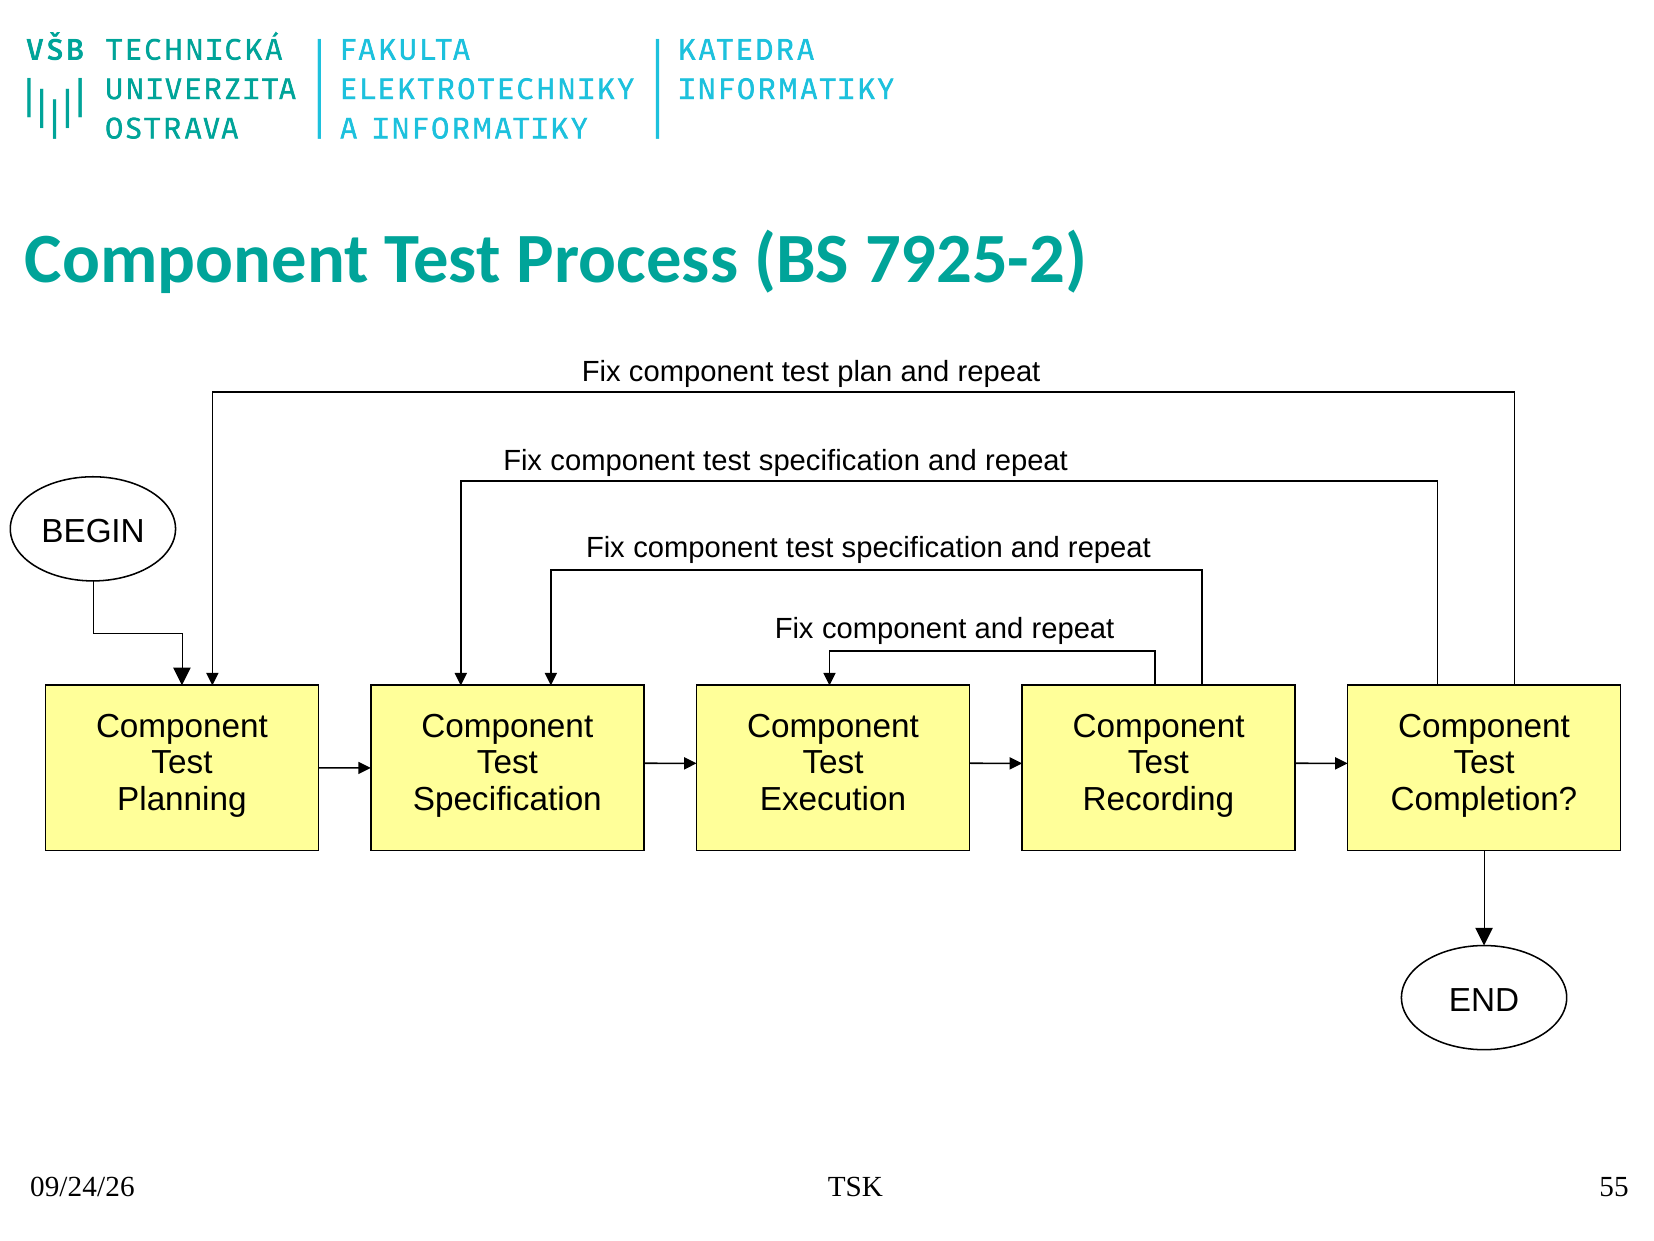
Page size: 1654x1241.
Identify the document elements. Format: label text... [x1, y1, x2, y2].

text_box Fix component test specification and repeat [571, 521, 1352, 577]
picture [26, 31, 894, 139]
text_box Fix component and repeat [759, 602, 1292, 658]
text_box Fix component test specification and repeat [488, 434, 1269, 490]
text_box Component Test Execution [696, 685, 970, 851]
text_box BEGIN [10, 476, 176, 581]
text_box END [1401, 945, 1567, 1050]
title Component Test Process (BS 7925-2) [24, 169, 1629, 300]
text_box Component Test Recording [1021, 685, 1296, 851]
text_box Component Test Completion? [1347, 685, 1621, 851]
text_box Fix component test plan and repeat [567, 345, 1231, 400]
text_box Component Test Specification [370, 685, 644, 851]
text_box Component Test Planning [45, 685, 319, 851]
